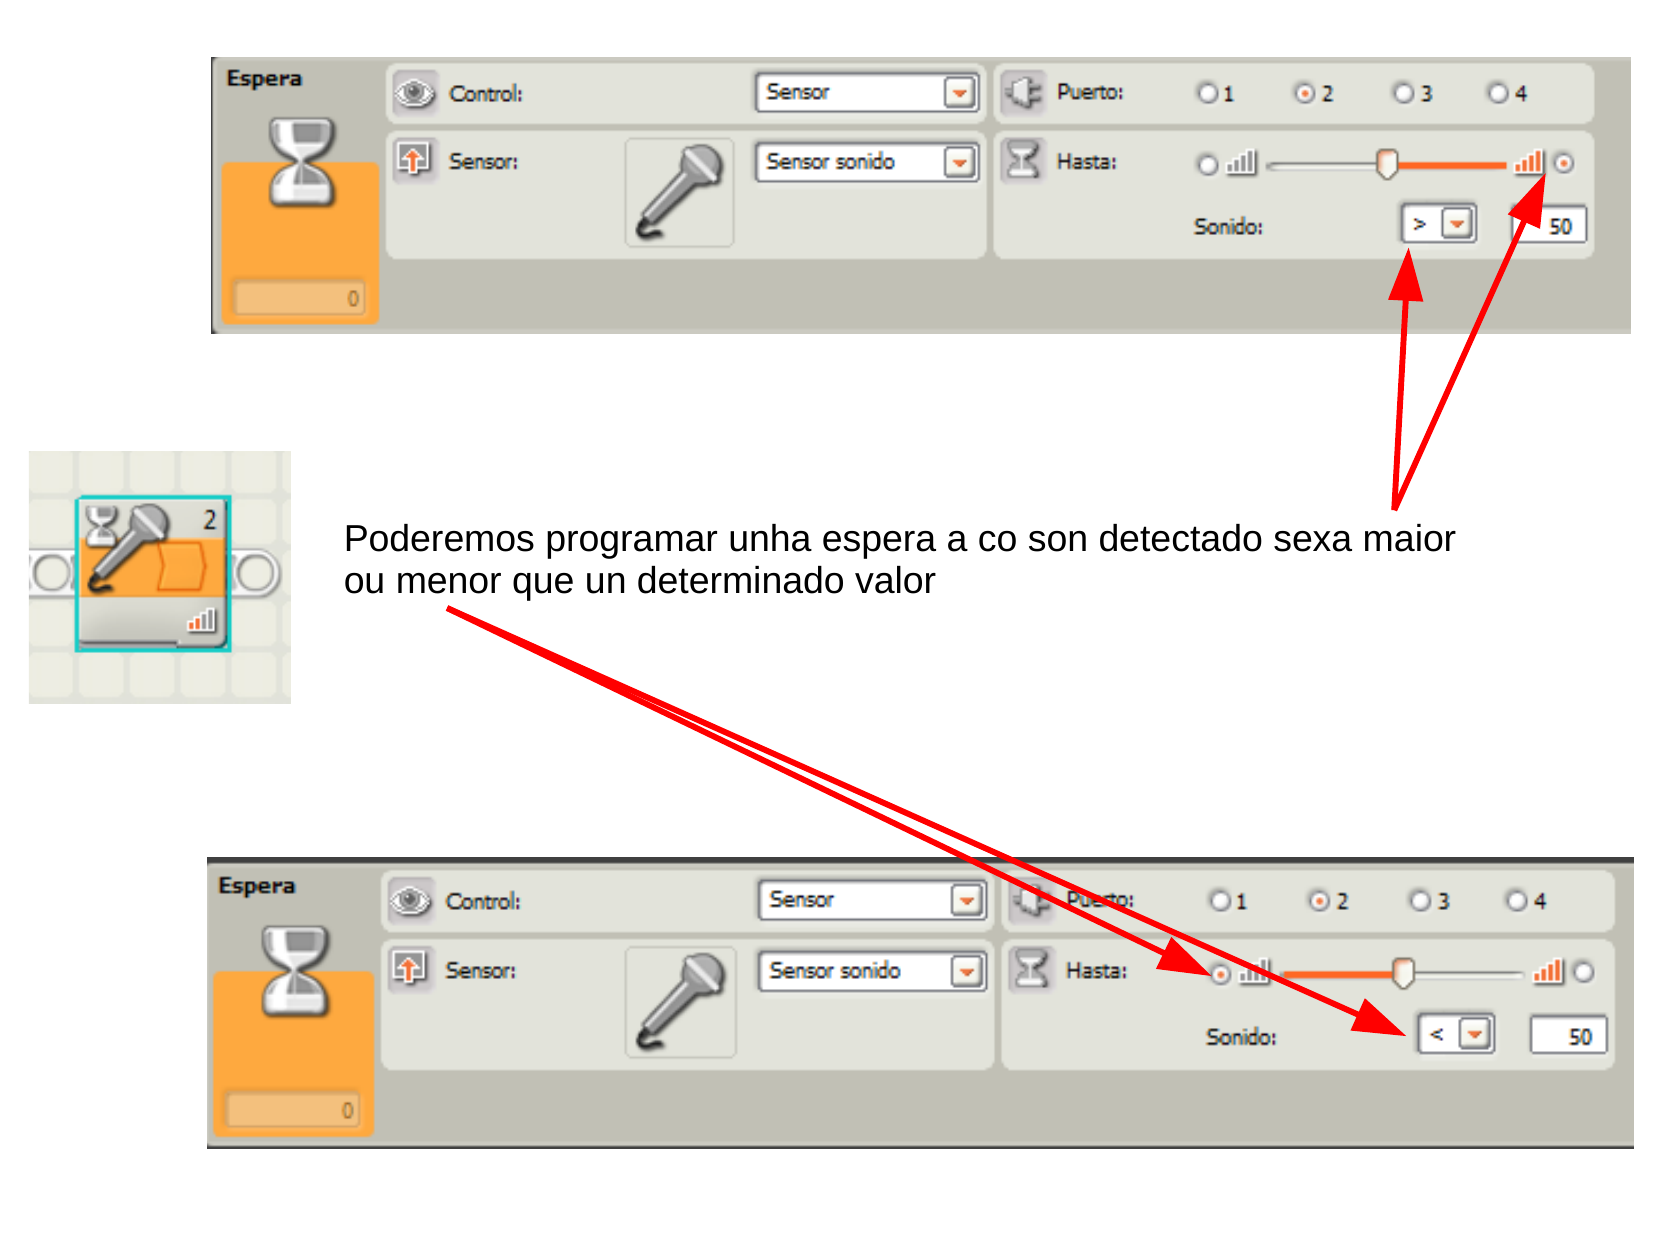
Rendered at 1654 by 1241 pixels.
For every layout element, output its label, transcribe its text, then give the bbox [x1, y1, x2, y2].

picture [28, 451, 291, 704]
picture [211, 57, 1631, 334]
text_box Poderemos programar unha espera a co son detectado sexa maior ou menor que un determinado valor [328, 510, 1510, 609]
picture [207, 857, 1634, 1150]
